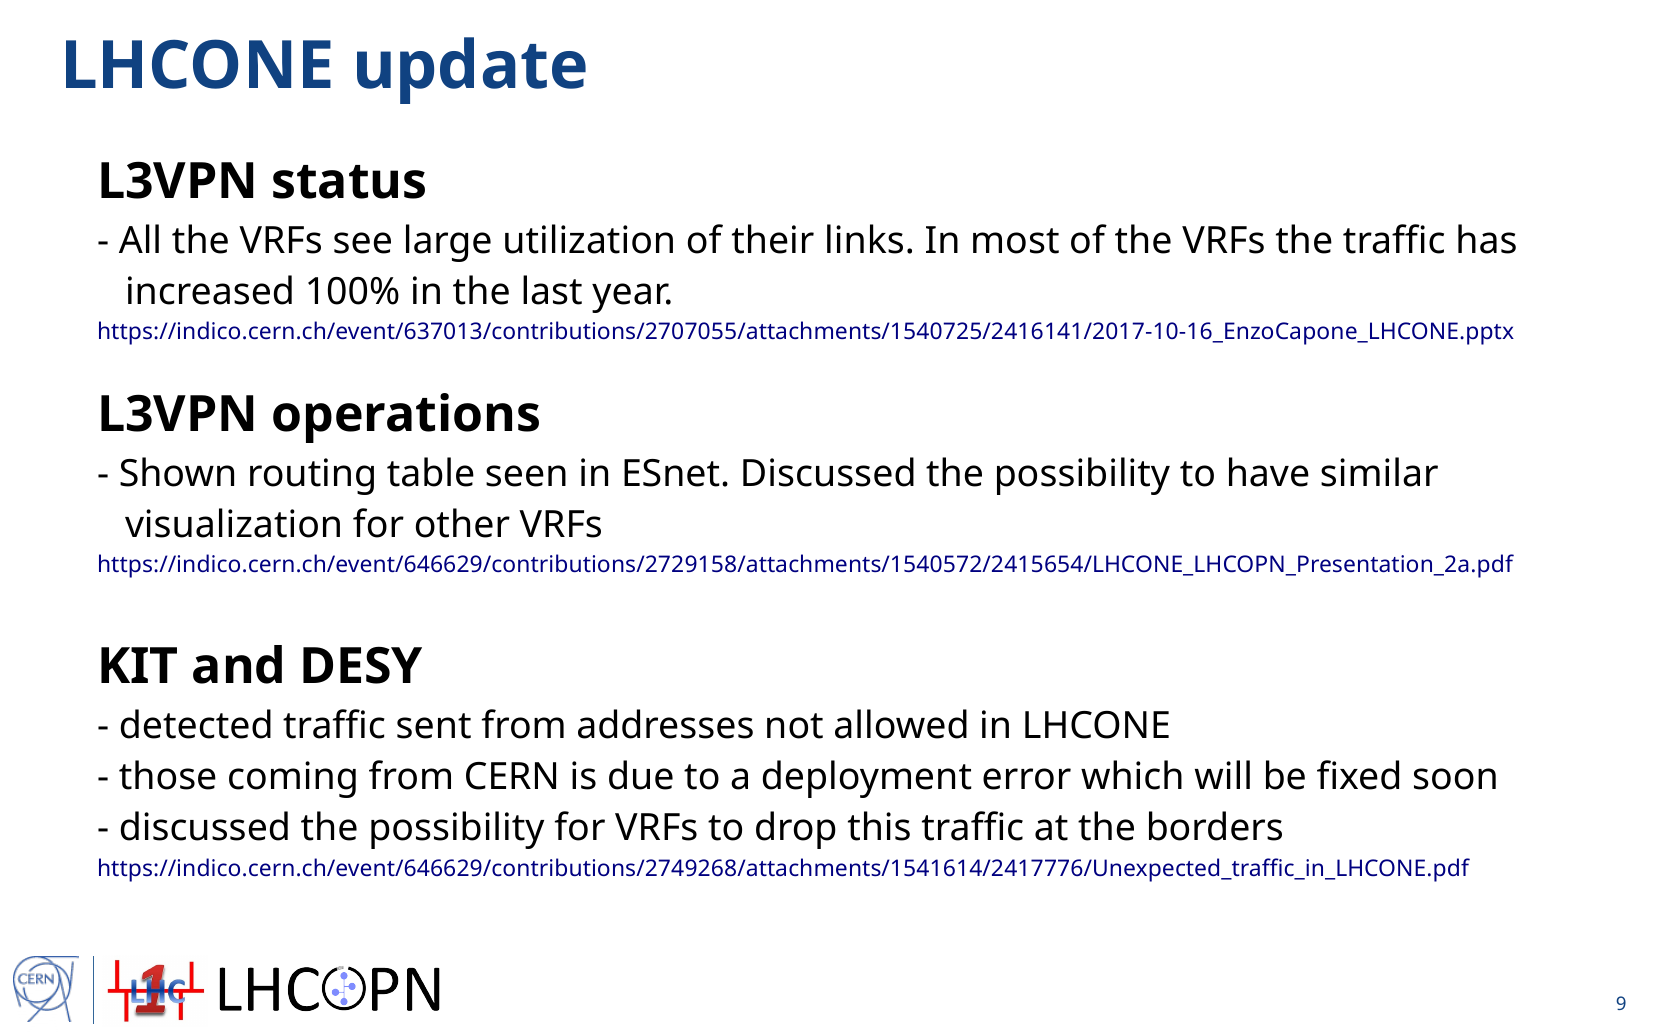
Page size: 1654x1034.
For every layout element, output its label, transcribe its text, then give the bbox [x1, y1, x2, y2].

picture [13, 956, 79, 1032]
title LHCONE update [60, 0, 1528, 138]
text_box L3VPN status - All the VRFs see large utilization of their links. In most of the VRFs the traffic has increased 100% in the last year. https://indico.cern.ch/event/637013/contributions/2707055/attachments/1540725/2416141/2017-10-16_EnzoCapone_LHCONE.pptx L3VPN operations - Shown routing table seen in ESnet. Discussed the possibility to have similar visualization for other VRFs https://indico.cern.ch/event/646629/contributions/2729158/attachments/1540572/2415654/LHCONE_LHCOPN_Presentation_2a.pdf KIT and DESY - detected traffic sent from addresses not allowed in LHCONE - those coming from CERN is due to a deployment error which will be fixed soon - discussed the possibility for VRFs to drop this traffic at the borders https://indico.cern.ch/event/646629/contributions/2749268/attachments/1541614/2417776/Unexpected_traffic_in_LHCONE.pdf [82, 137, 1638, 1032]
